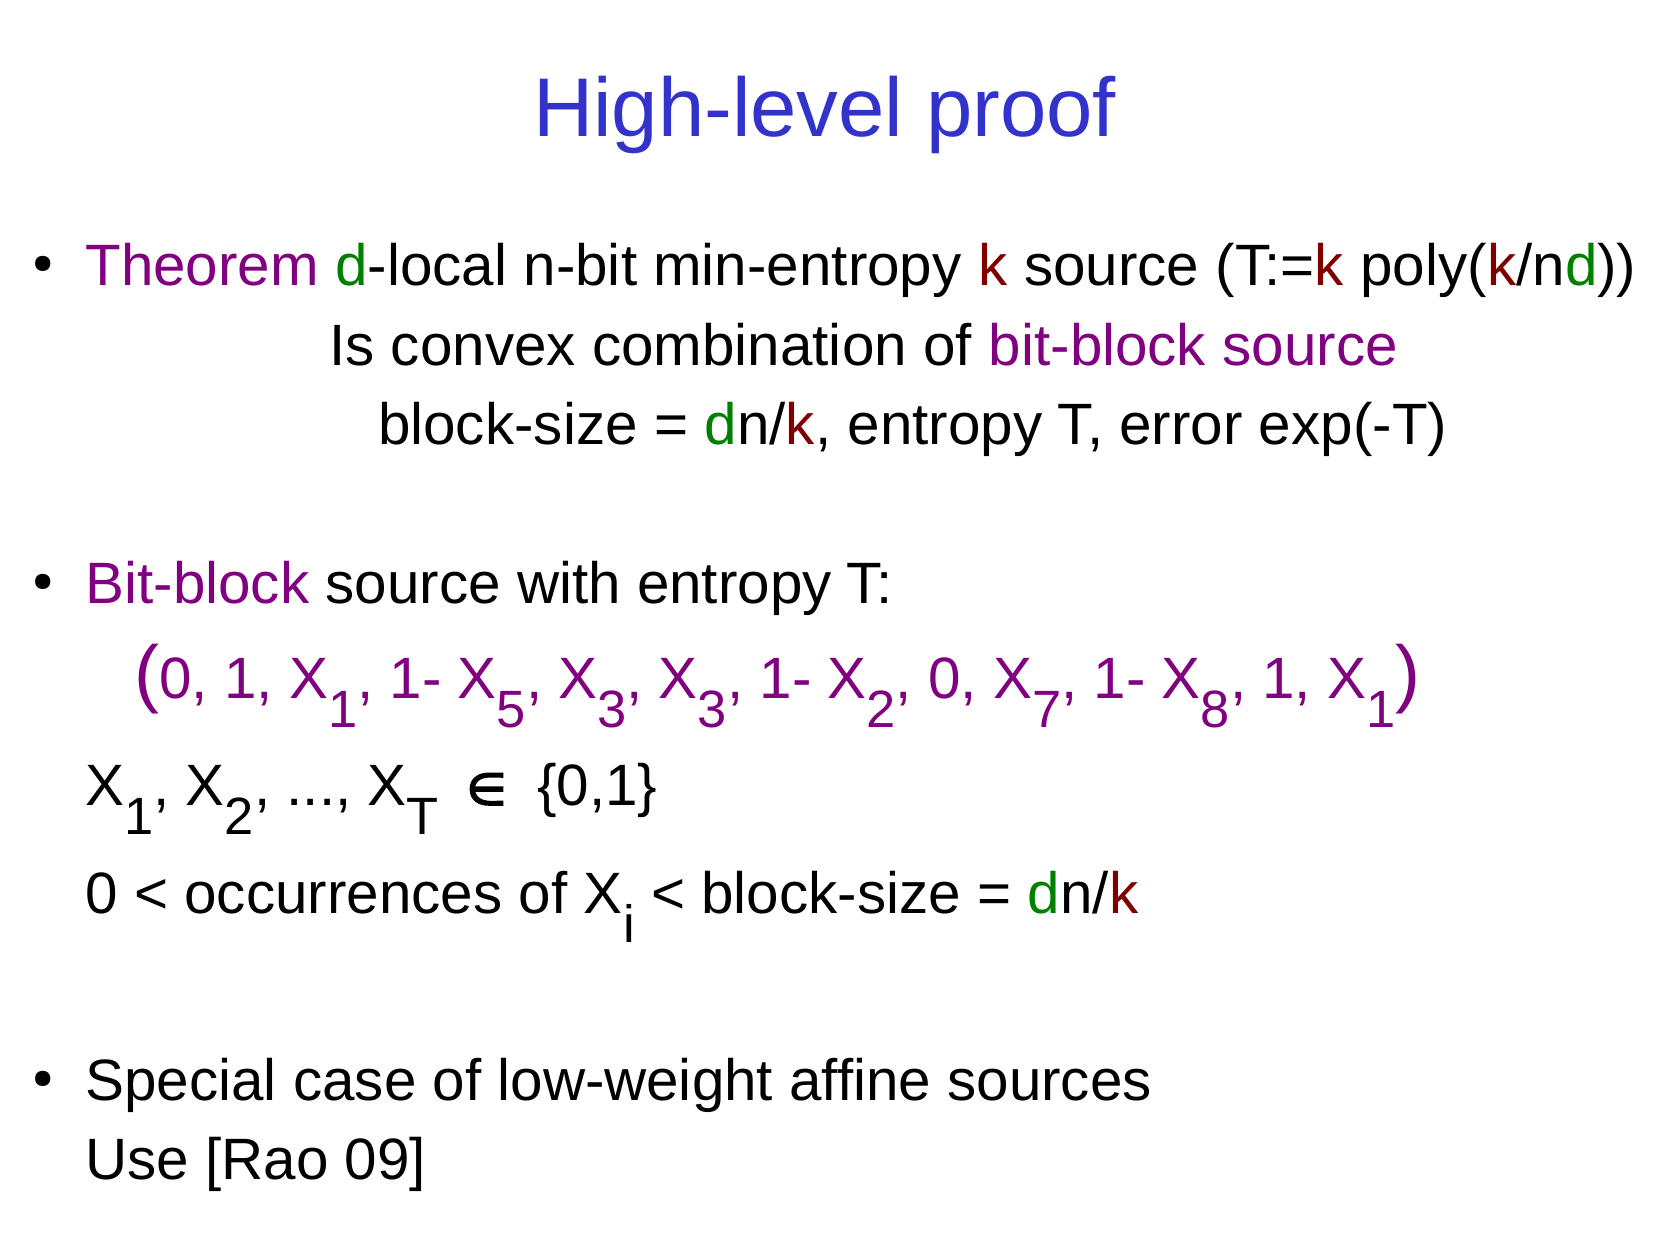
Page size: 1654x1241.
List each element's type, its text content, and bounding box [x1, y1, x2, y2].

title High-level proof [0, 27, 1651, 188]
list Theorem d-local n-bit min-entropy k source (T:=k poly(k/nd)) Is convex combination of bit-block source block-size = dn/k, entropy T, error exp(-T) Bit-block source with entropy T: (0, 1, X1, 1- X5, X3, X3, 1- X2, 0, X7, 1- X8, 1, X1) X1, X2, ..., XT  {0,1} 0 < occurrences of Xi < block-size = dn/k Special case of low-weight affine sources Use [Rao 09] [0, 225, 1654, 1221]
